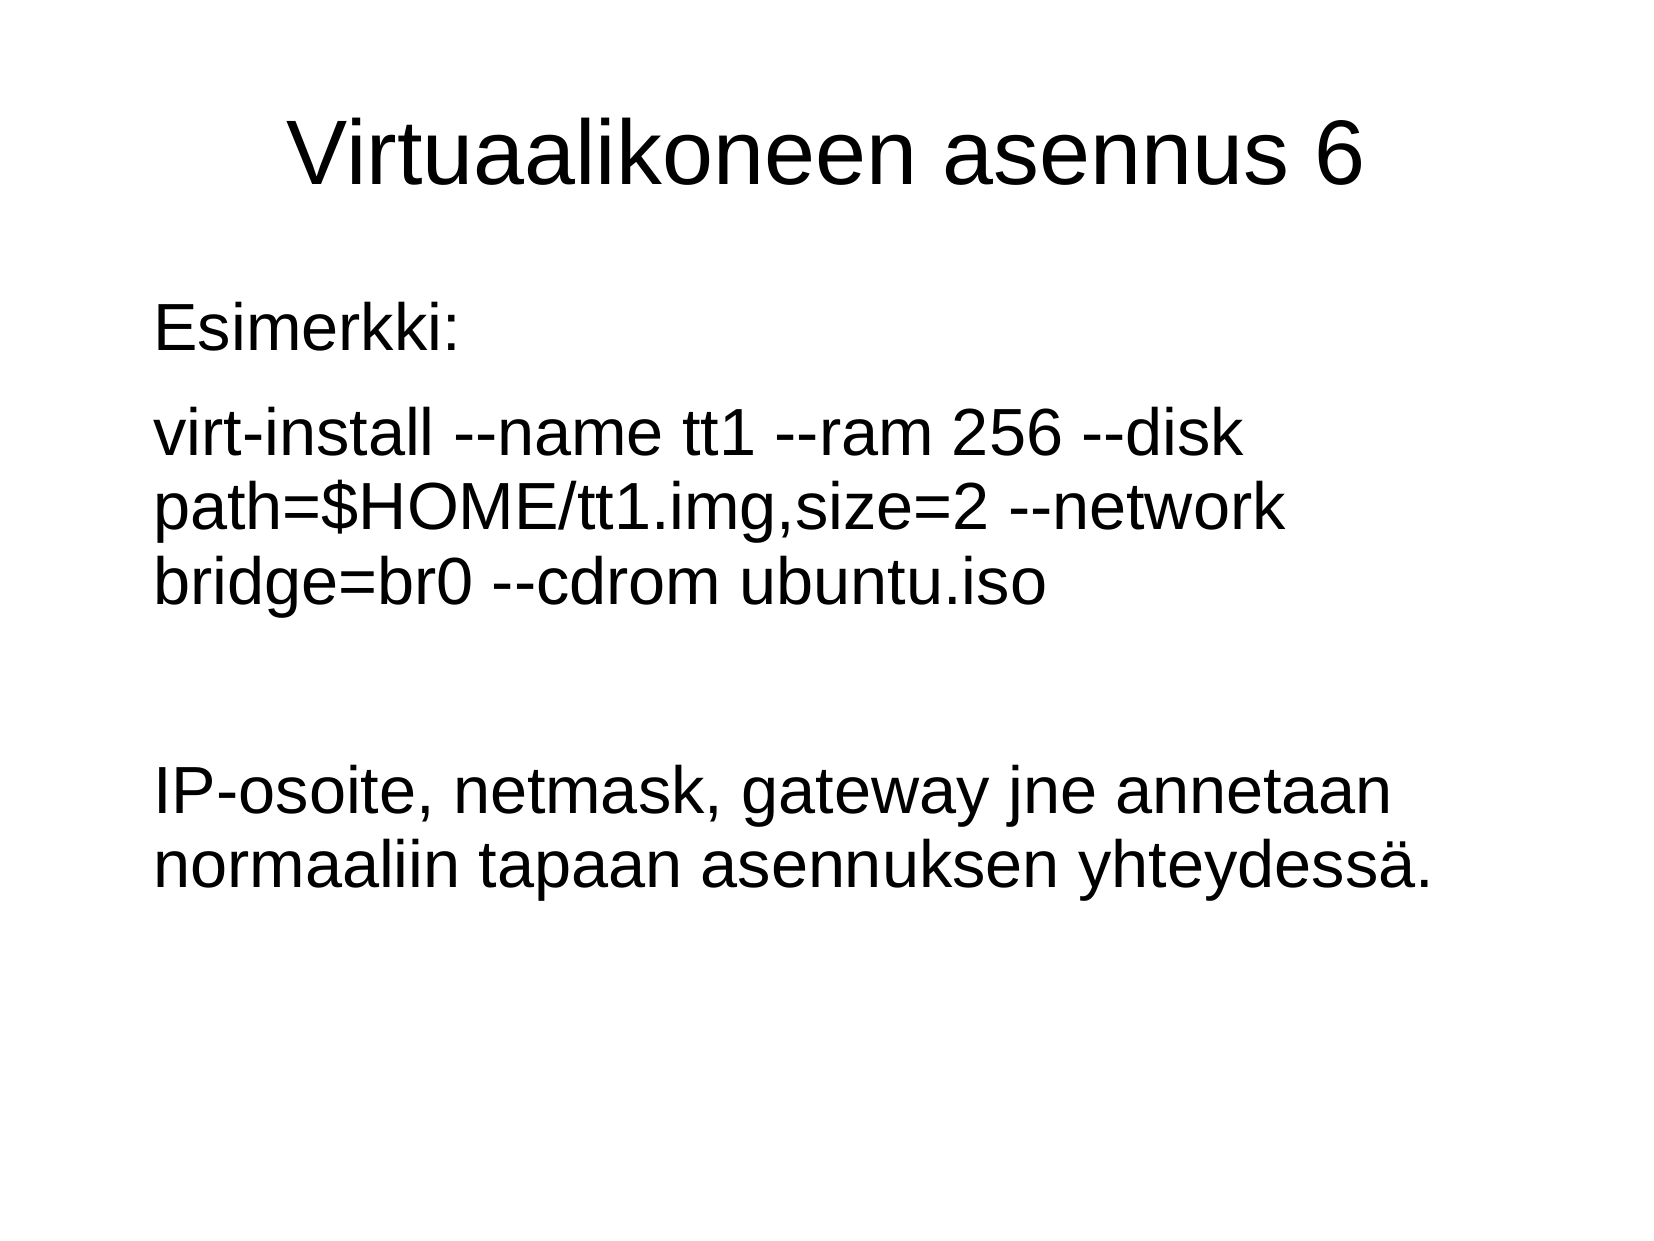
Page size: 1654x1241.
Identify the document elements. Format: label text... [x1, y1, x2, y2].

list Esimerkki: virt-install --name tt1 --ram 256 --disk path=$HOME/tt1.img,size=2 --network bridge=br0 --cdrom ubuntu.iso IP-osoite, netmask, gateway jne annetaan normaaliin tapaan asennuksen yhteydessä. [82, 290, 1571, 1010]
title Virtuaalikoneen asennus 6 [82, 49, 1571, 257]
